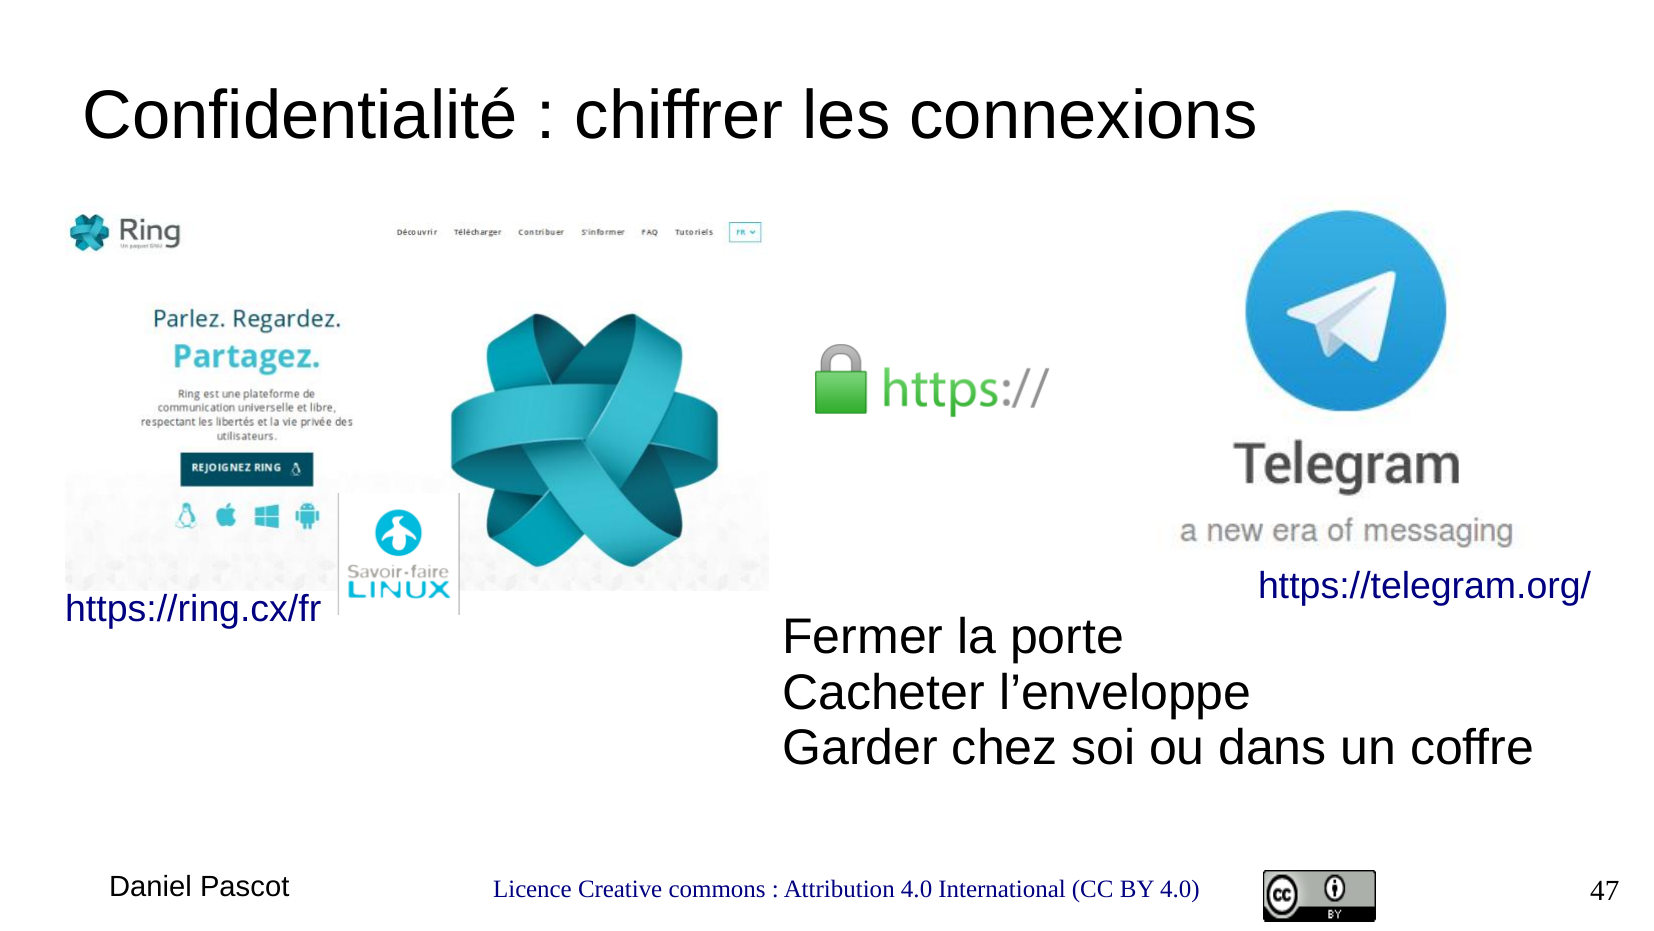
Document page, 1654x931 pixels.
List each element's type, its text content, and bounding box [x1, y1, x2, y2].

title Confidentialité : chiffrer les connexions [82, 37, 1571, 193]
text_box Fermer la porte Cacheter l’enveloppe Garder chez soi ou dans un coffre [767, 600, 1595, 839]
picture [1263, 870, 1376, 922]
text_box https://ring.cx/fr [50, 579, 378, 650]
picture [1133, 173, 1600, 600]
picture [814, 328, 1052, 438]
text_box https://telegram.org/ [1243, 557, 1607, 615]
picture [65, 206, 769, 615]
